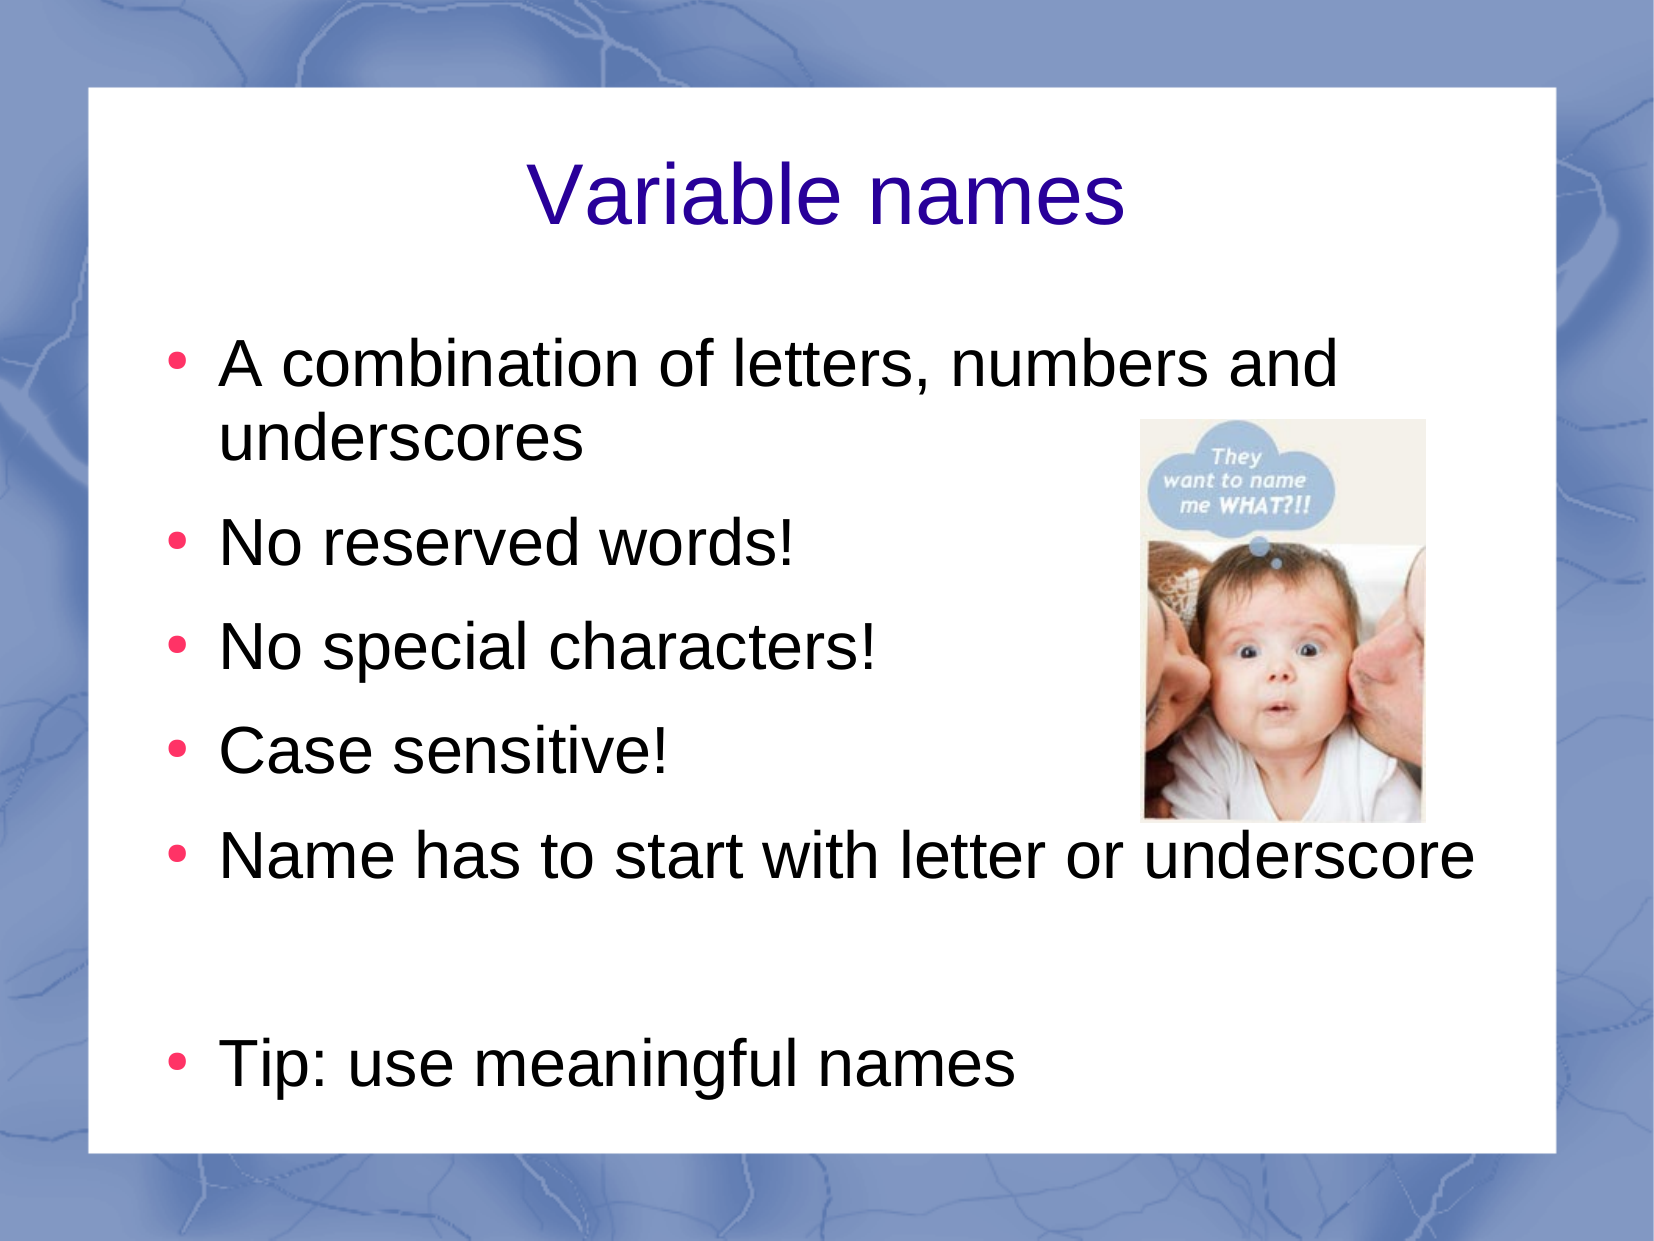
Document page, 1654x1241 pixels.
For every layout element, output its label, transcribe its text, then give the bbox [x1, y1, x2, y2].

list A combination of letters, numbers and underscores No reserved words! No special characters! Case sensitive! Name has to start with letter or underscore Tip: use meaningful names [147, 325, 1506, 1101]
picture [0, 0, 1654, 1241]
title Variable names [118, 90, 1536, 298]
